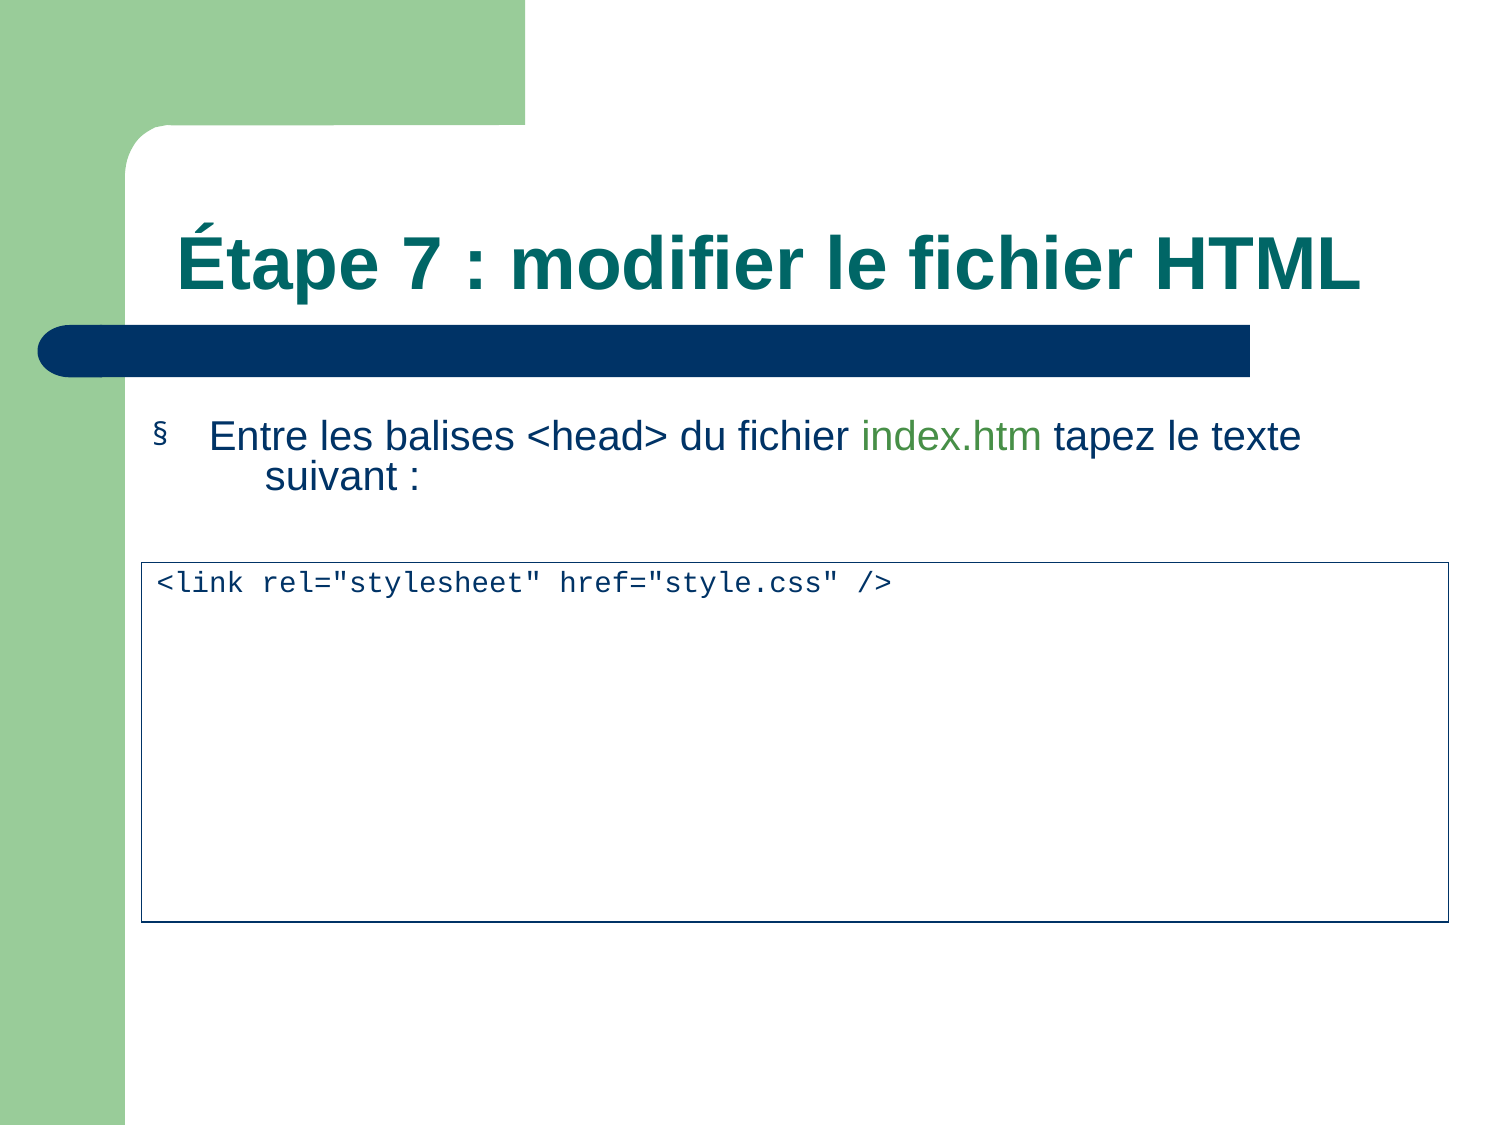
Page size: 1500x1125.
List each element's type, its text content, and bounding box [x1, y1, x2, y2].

title Étape 7 : modifier le fichier HTML [161, 125, 1426, 313]
text_box <link rel="stylesheet" href="style.css" /> [142, 563, 1449, 922]
list Entre les balises <head> du fichier index.htm tapez le texte suivant : [137, 411, 1398, 556]
